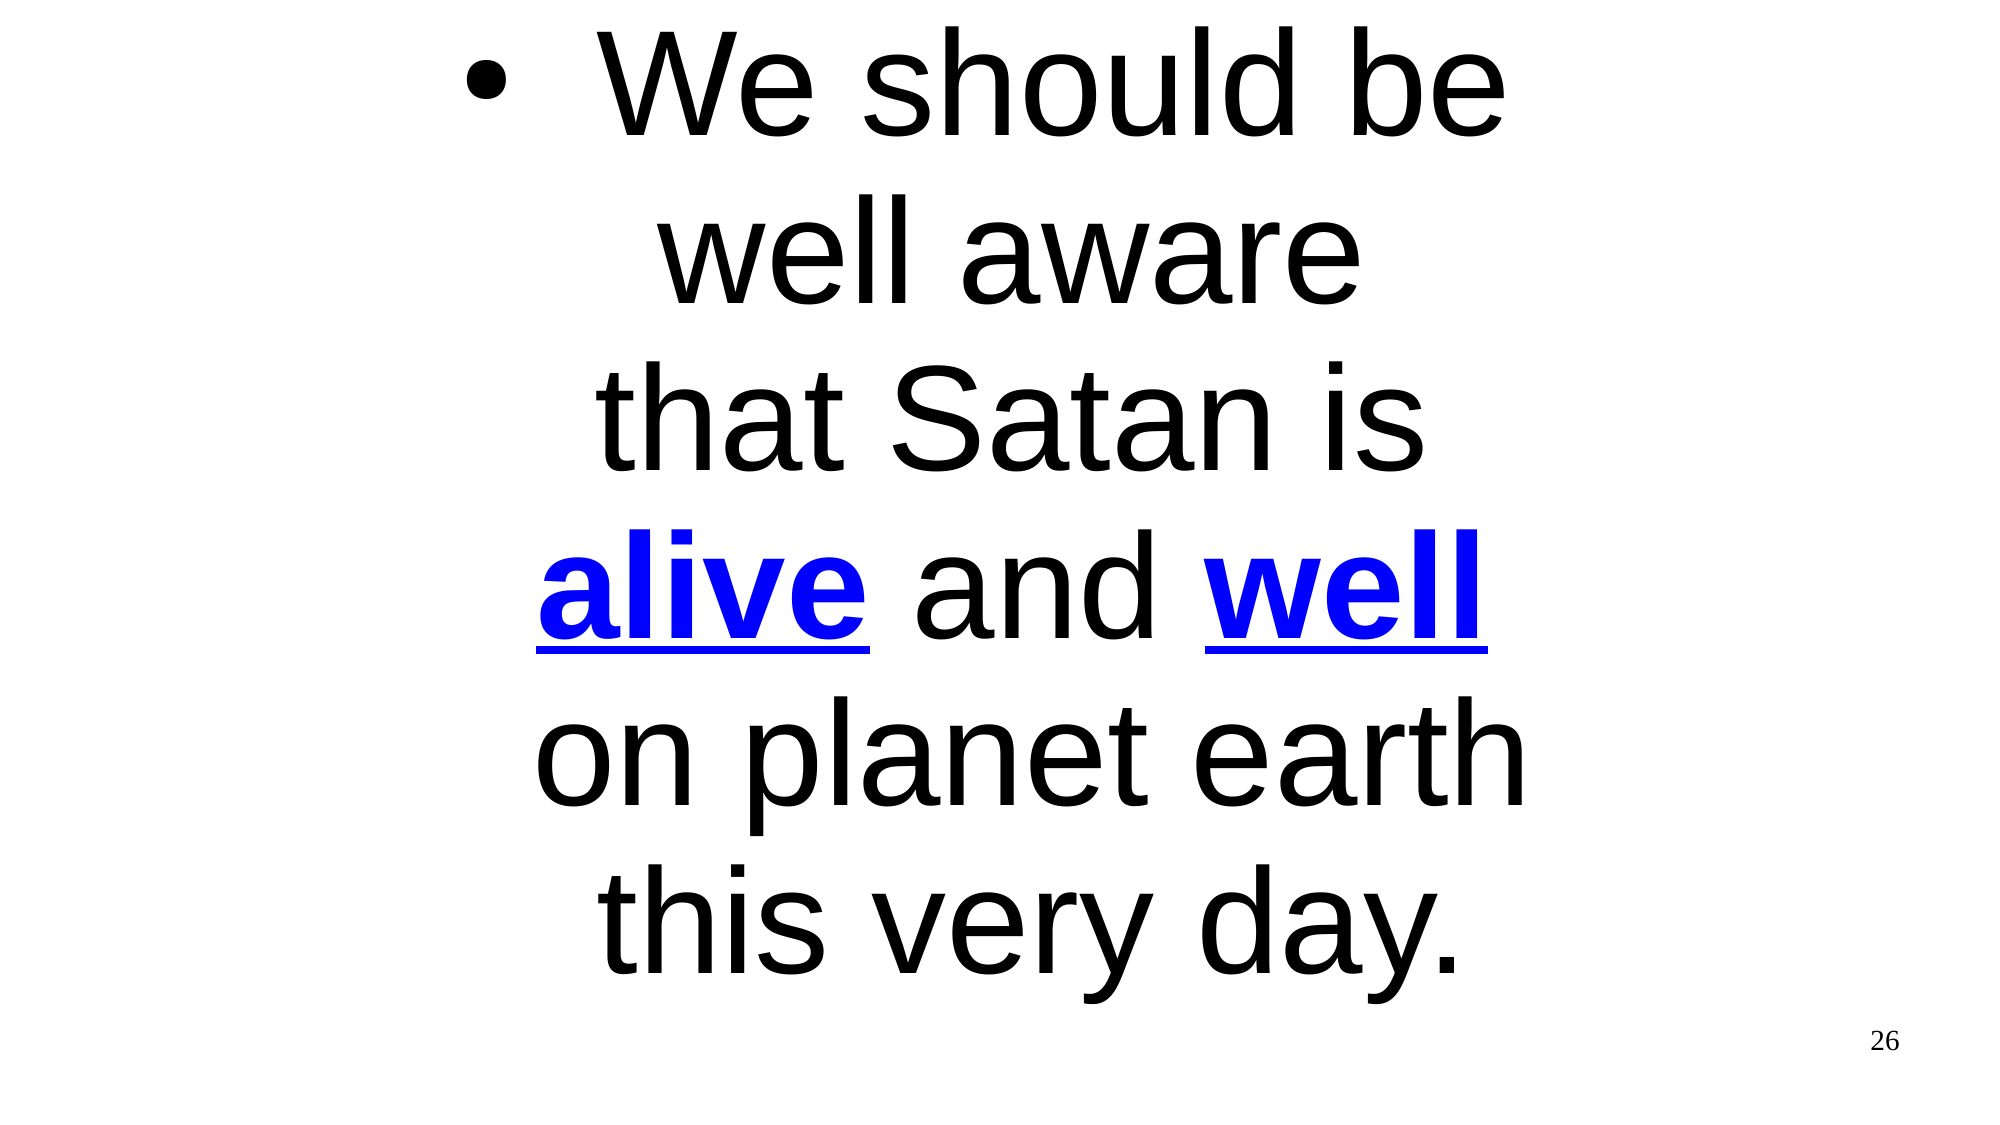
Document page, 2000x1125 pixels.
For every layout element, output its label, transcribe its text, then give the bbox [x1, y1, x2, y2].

list We should be well aware that Satan is alive and well on planet earth this very day. [0, 0, 1996, 1123]
